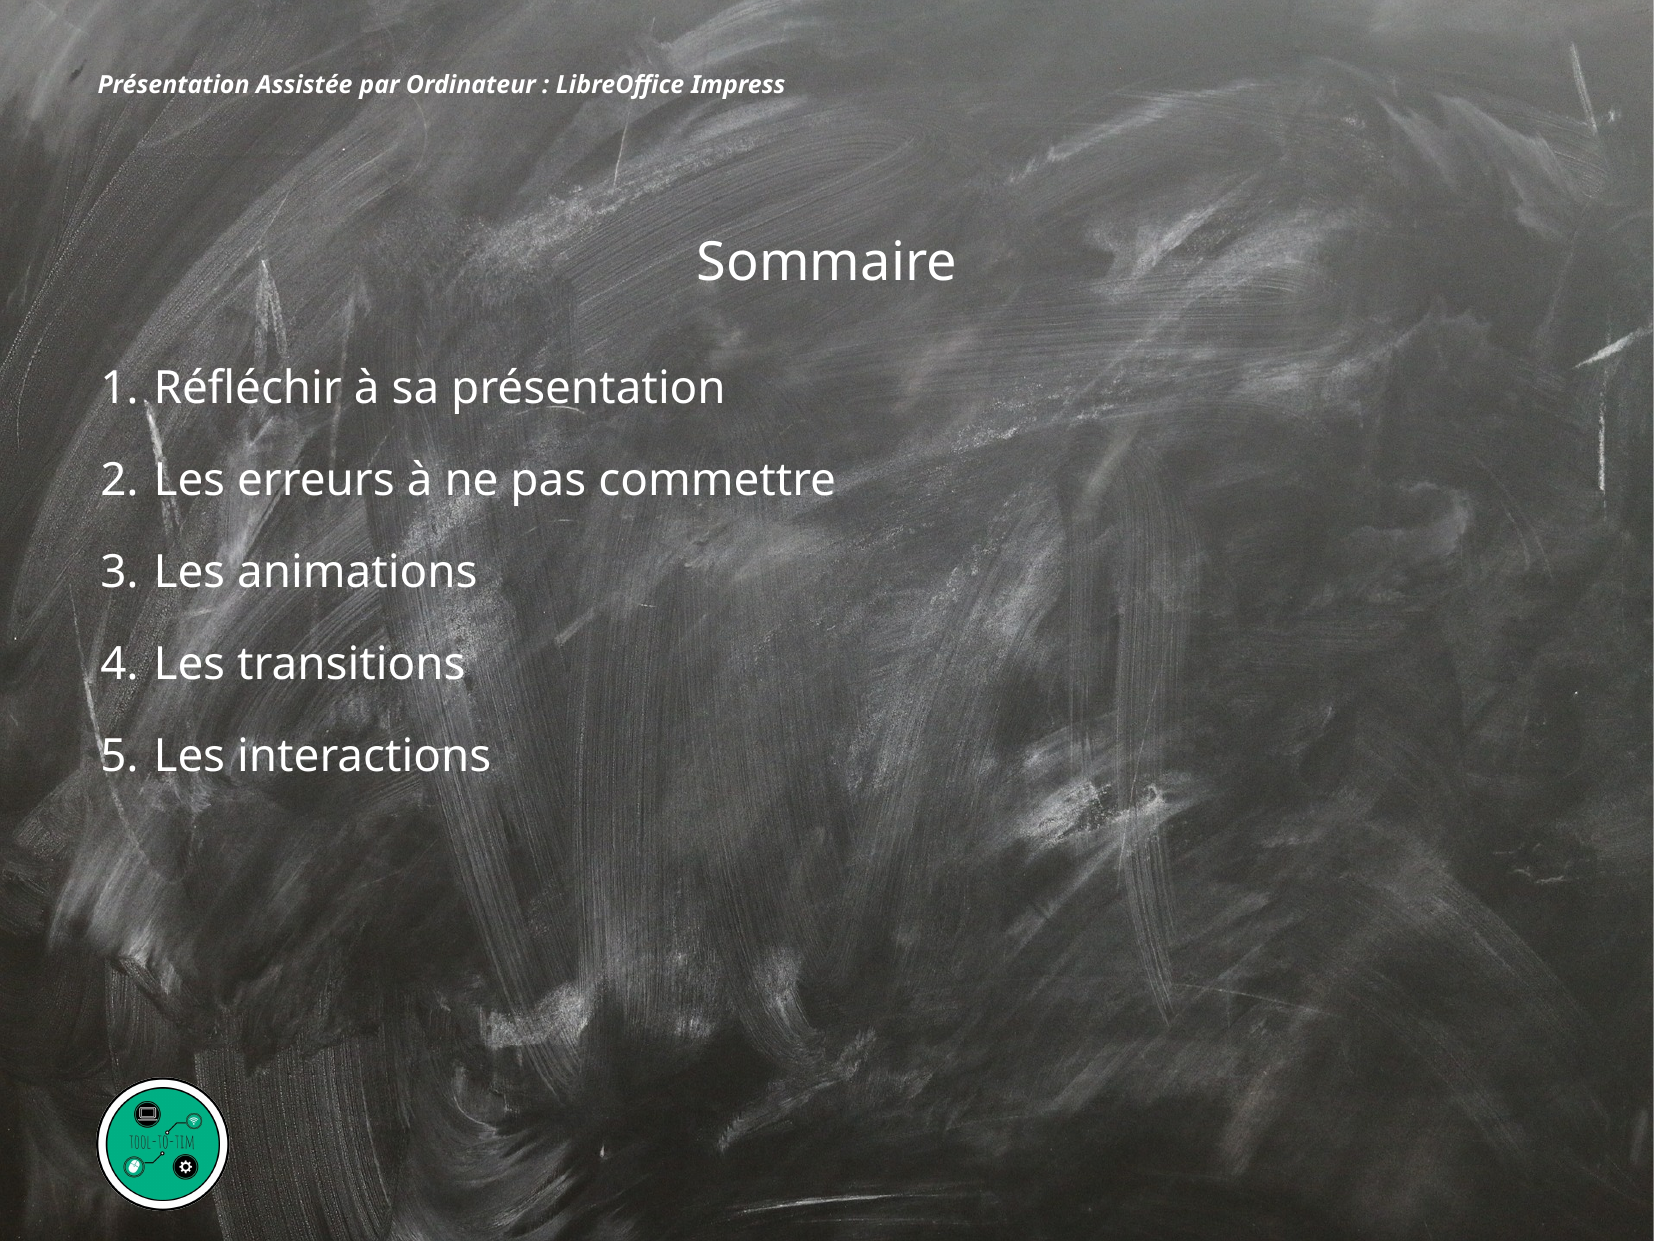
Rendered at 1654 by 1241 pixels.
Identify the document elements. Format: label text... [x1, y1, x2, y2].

list Réfléchir à sa présentation Les erreurs à ne pas commettre Les animations Les transitions Les interactions [82, 354, 1571, 1010]
title Sommaire [82, 213, 1571, 305]
picture [0, 0, 1654, 1241]
